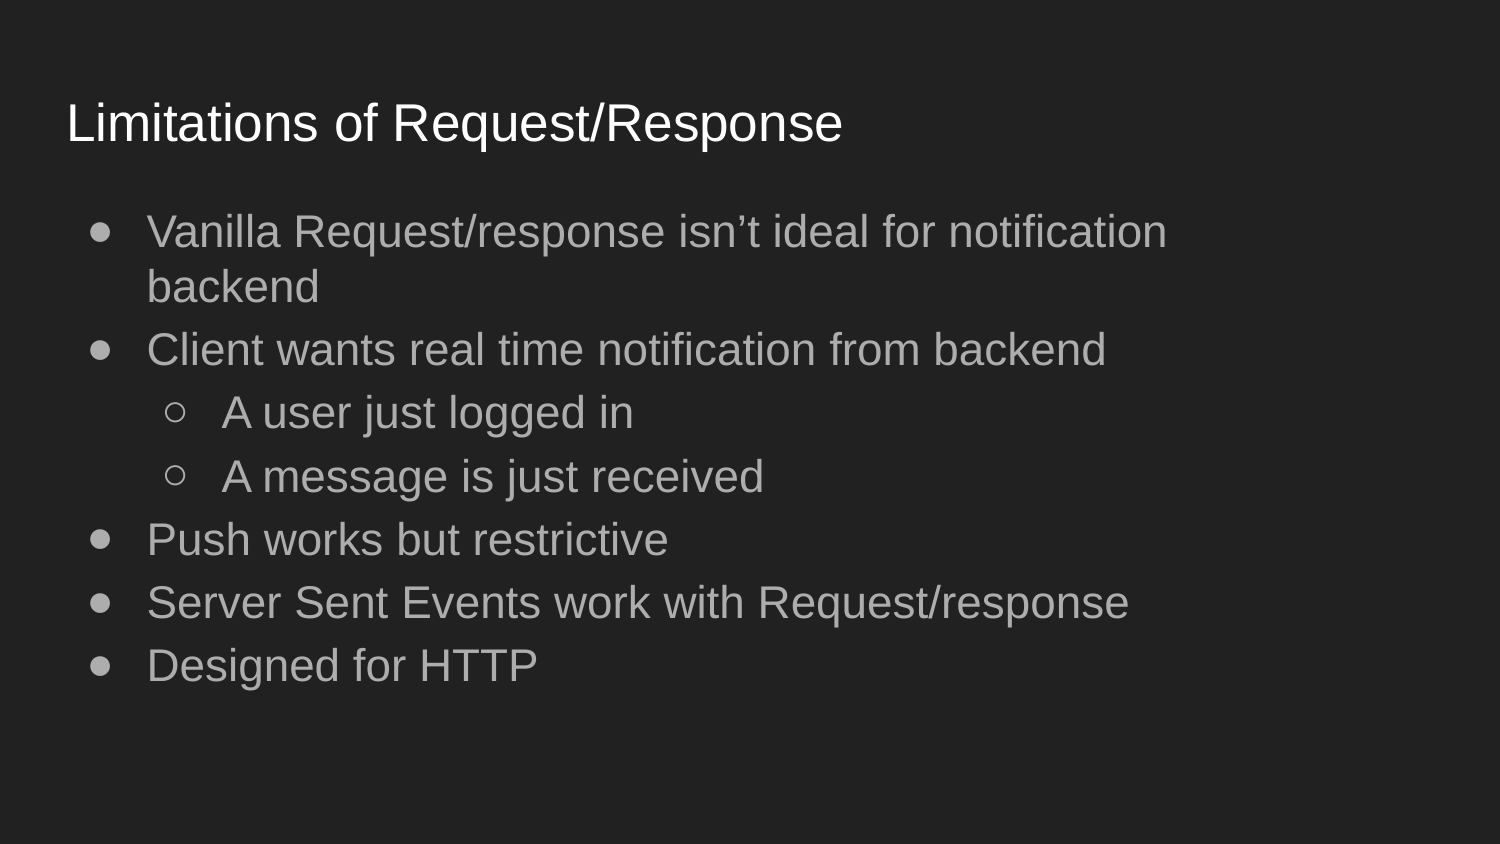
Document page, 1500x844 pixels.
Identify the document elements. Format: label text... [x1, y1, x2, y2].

list Vanilla Request/response isn’t ideal for notification backend Client wants real time notification from backend A user just logged in A message is just received Push works but restrictive Server Sent Events work with Request/response Designed for HTTP [56, 186, 1248, 732]
title Limitations of Request/Response [51, 72, 1449, 167]
